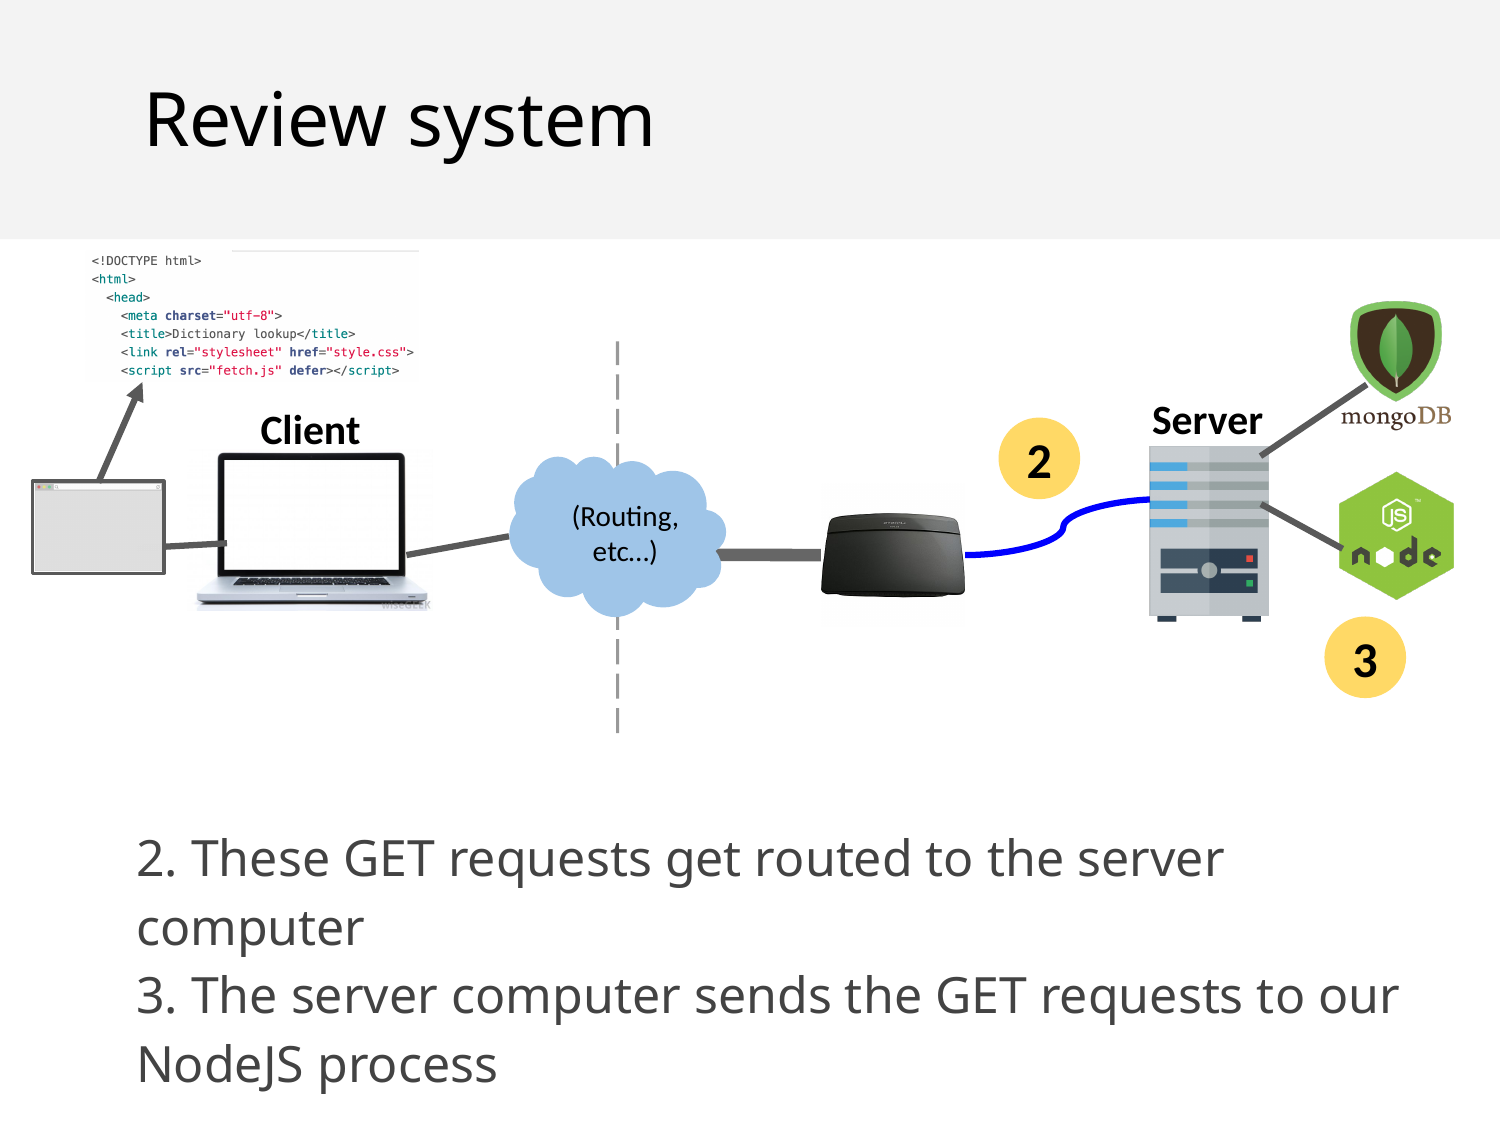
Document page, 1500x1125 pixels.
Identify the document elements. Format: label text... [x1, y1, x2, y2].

list 2. These GET requests get routed to the server computer 3. The server computer sends the GET requests to our NodeJS process [121, 802, 1442, 945]
text_box 3 [1324, 616, 1407, 699]
title Review system [128, 56, 1372, 183]
picture [187, 449, 433, 611]
text_box Server [1085, 361, 1331, 475]
picture [1330, 470, 1462, 602]
picture [34, 482, 163, 572]
text_box Client [188, 371, 434, 484]
text_box 2 [998, 417, 1081, 500]
picture [1324, 282, 1468, 450]
picture [1114, 475, 1302, 630]
picture [85, 250, 419, 382]
text_box (Routing, etc…) [509, 456, 727, 618]
picture [821, 483, 965, 627]
